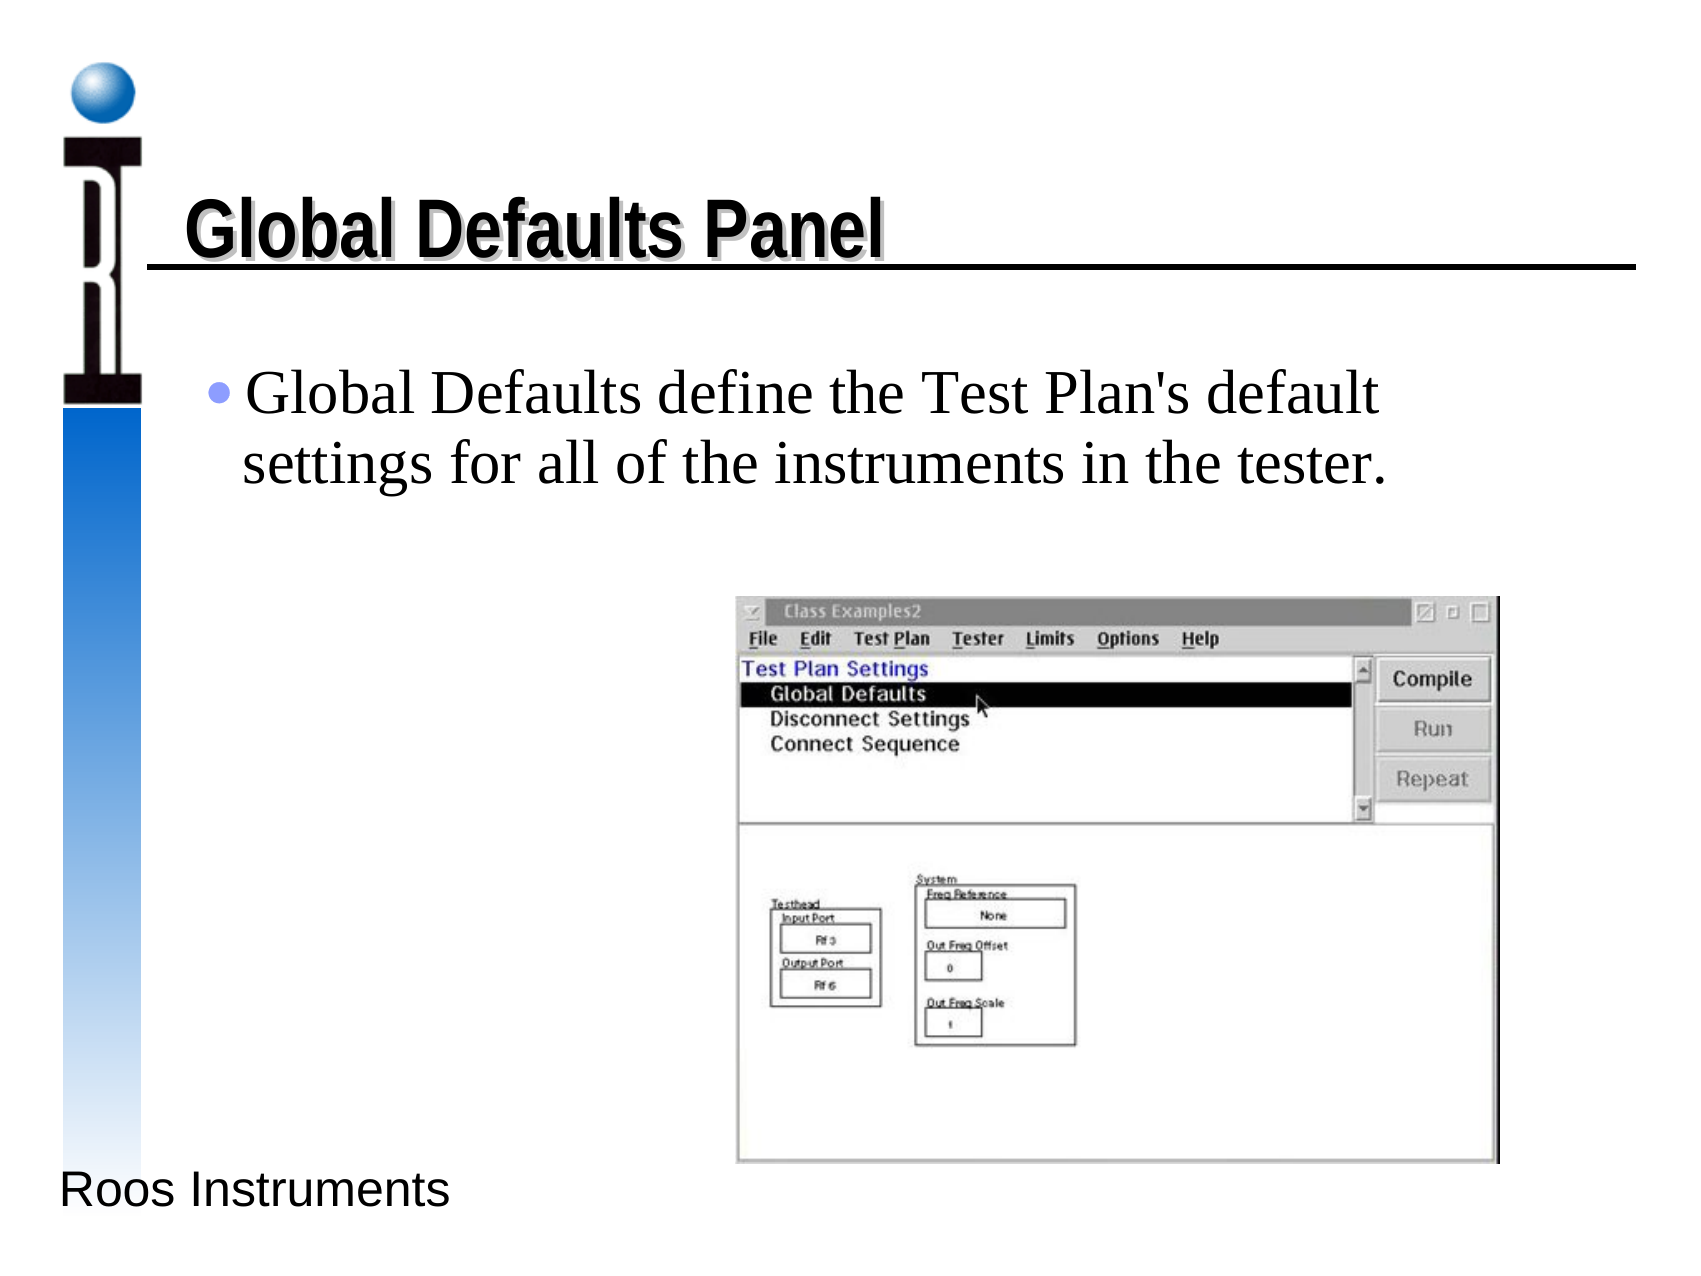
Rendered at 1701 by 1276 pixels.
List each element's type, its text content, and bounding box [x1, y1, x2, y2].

text_box Global Defaults define the Test Plan's default settings for all of the instruments in the tester. [192, 358, 1550, 499]
picture [59, 58, 147, 411]
picture [735, 596, 1500, 1164]
text_box Global Defaults Panel [184, 92, 1539, 274]
